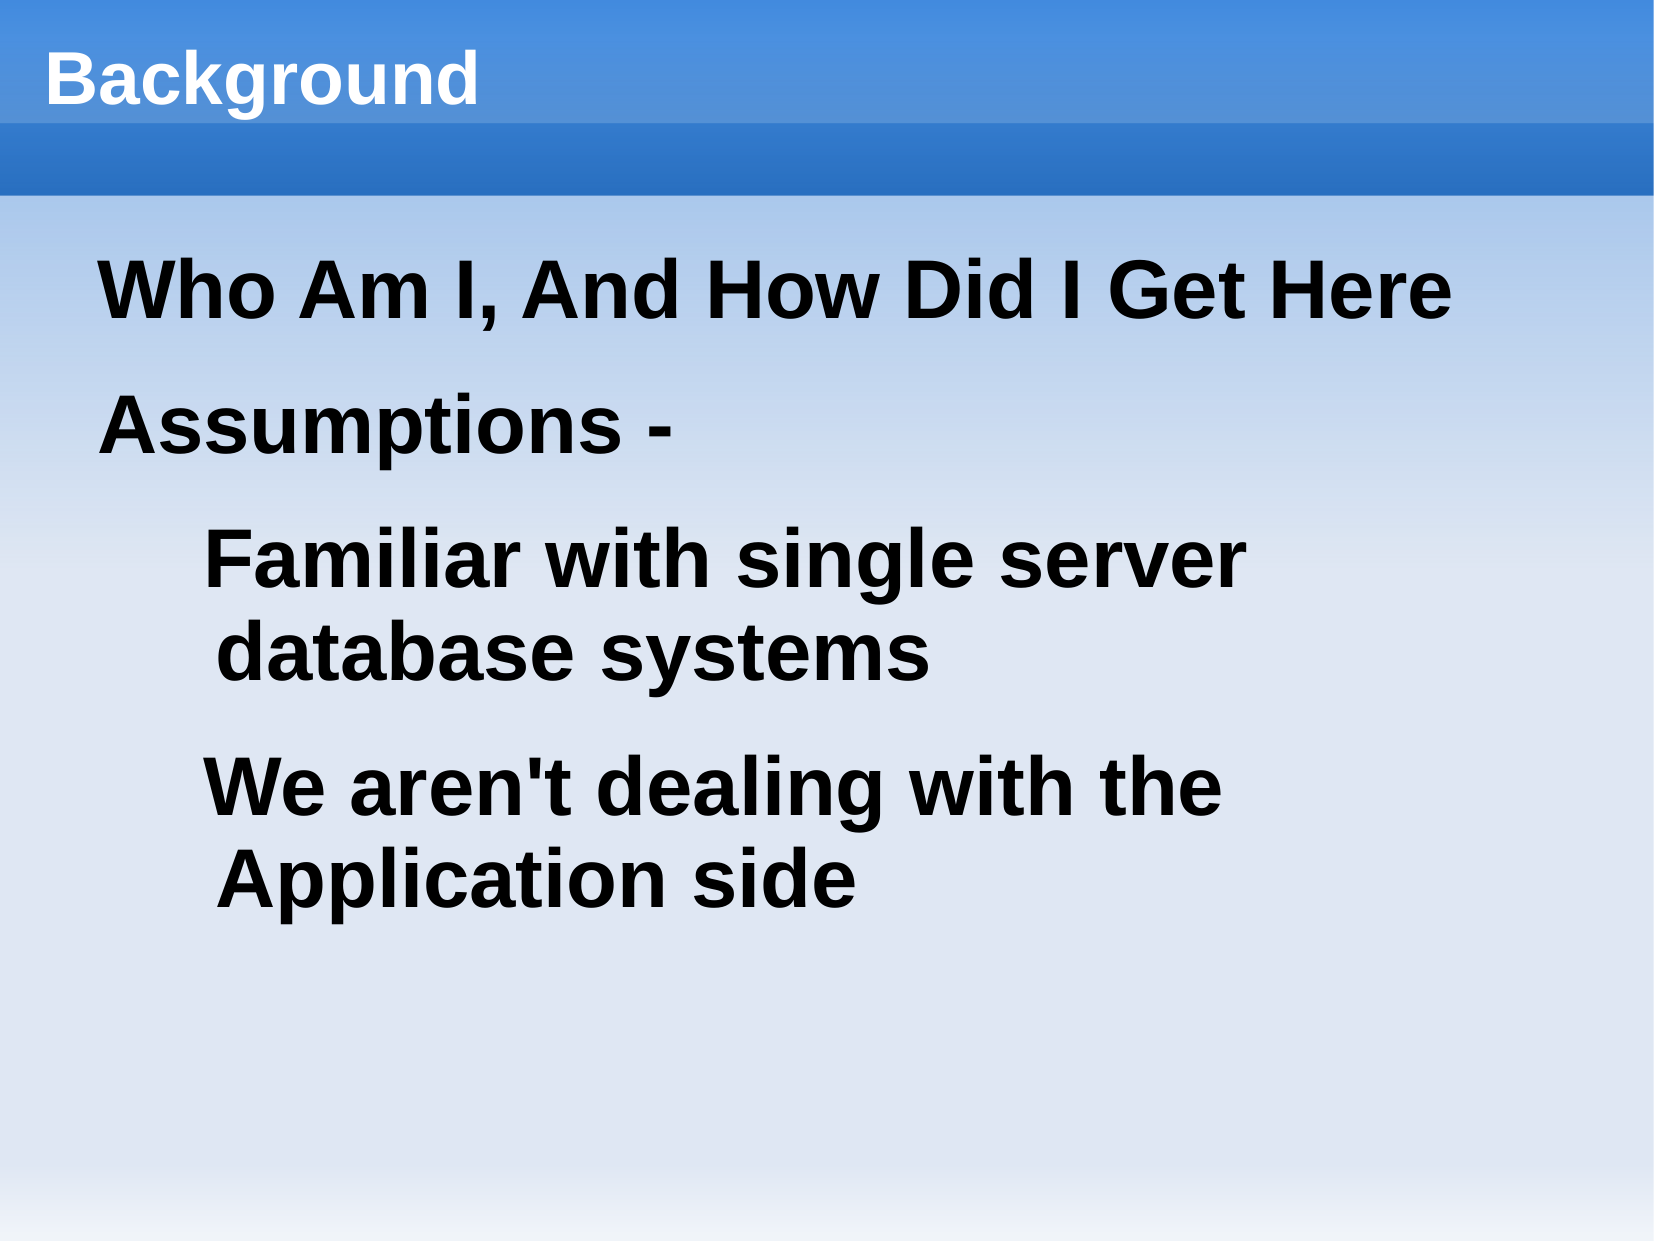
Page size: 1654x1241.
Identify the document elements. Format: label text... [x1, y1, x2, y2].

picture [0, 0, 1654, 1241]
text_box Who Am I, And How Did I Get Here Assumptions - Familiar with single server database systems We aren't dealing with the Application side [59, 236, 1595, 1130]
text_box Background [29, 29, 1625, 158]
